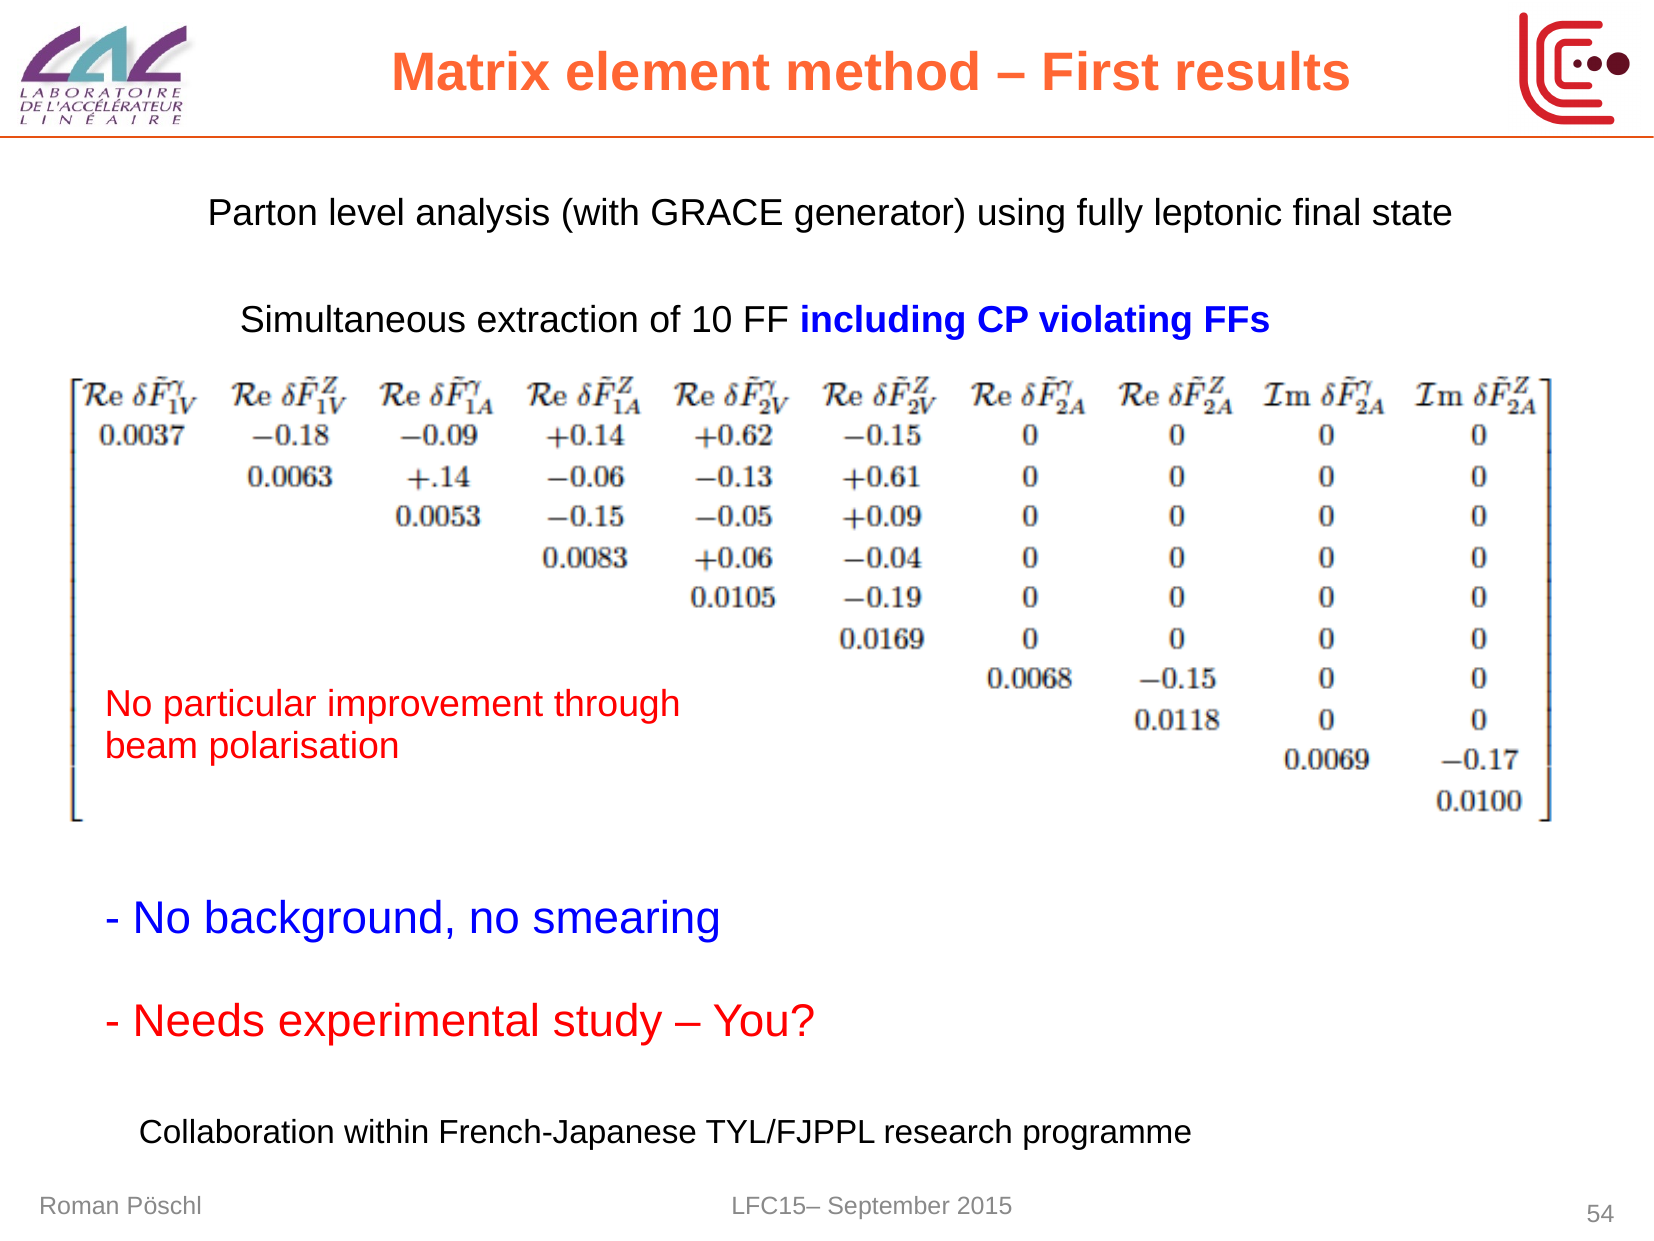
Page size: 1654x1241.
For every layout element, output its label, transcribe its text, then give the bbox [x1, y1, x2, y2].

text_box No particular improvement through beam polarisation [90, 675, 736, 774]
text_box - No background, no smearing - Needs experimental study – You? [90, 885, 846, 1054]
text_box Collaboration within French-Japanese TYL/FJPPL research programme [124, 1106, 1345, 1164]
text_box Simultaneous extraction of 10 FF including CP violating FFs [225, 290, 1355, 348]
picture [17, 22, 199, 127]
picture [25, 323, 1633, 849]
picture [1508, 2, 1641, 135]
title Matrix element method – First results [128, 29, 1617, 113]
text_box Parton level analysis (with GRACE generator) using fully leptonic final state [192, 183, 1482, 241]
